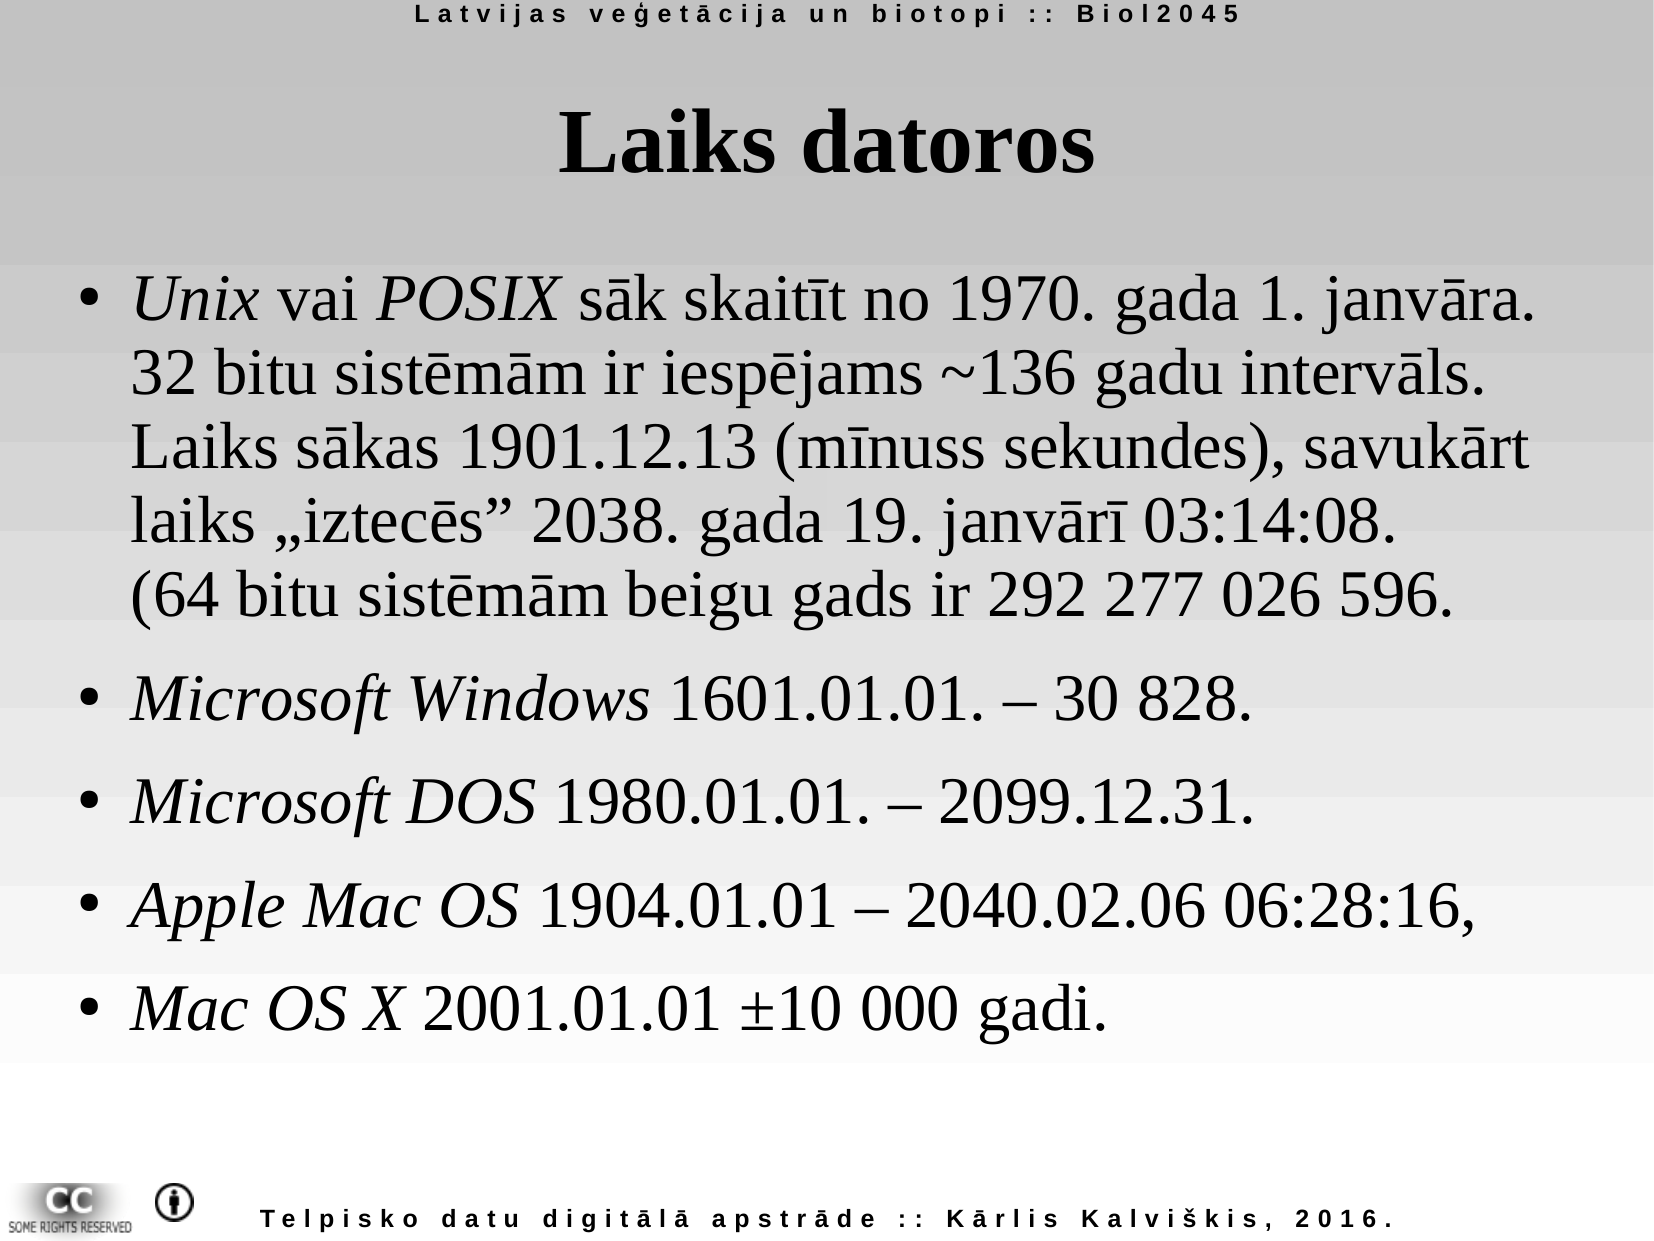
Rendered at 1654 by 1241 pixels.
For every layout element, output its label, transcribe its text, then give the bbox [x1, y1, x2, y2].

list Unix vai POSIX sāk skaitīt no 1970. gada 1. janvāra. 32 bitu sistēmām ir iespējams ~136 gadu intervāls. Laiks sākas 1901.12.13 (mīnuss sekundes), savukārt laiks „iztecēs” 2038. gada 19. janvārī 03:14:08. (64 bitu sistēmām beigu gads ir 292 277 026 596. Microsoft Windows 1601.01.01. – 30 828. Microsoft DOS 1980.01.01. – 2099.12.31. Apple Mac OS 1904.01.01 – 2040.02.06 06:28:16, Mac OS X 2001.01.01 ±10 000 gadi. [59, 261, 1596, 1046]
picture [0, 0, 1654, 1241]
title Laiks datoros [59, 37, 1596, 246]
